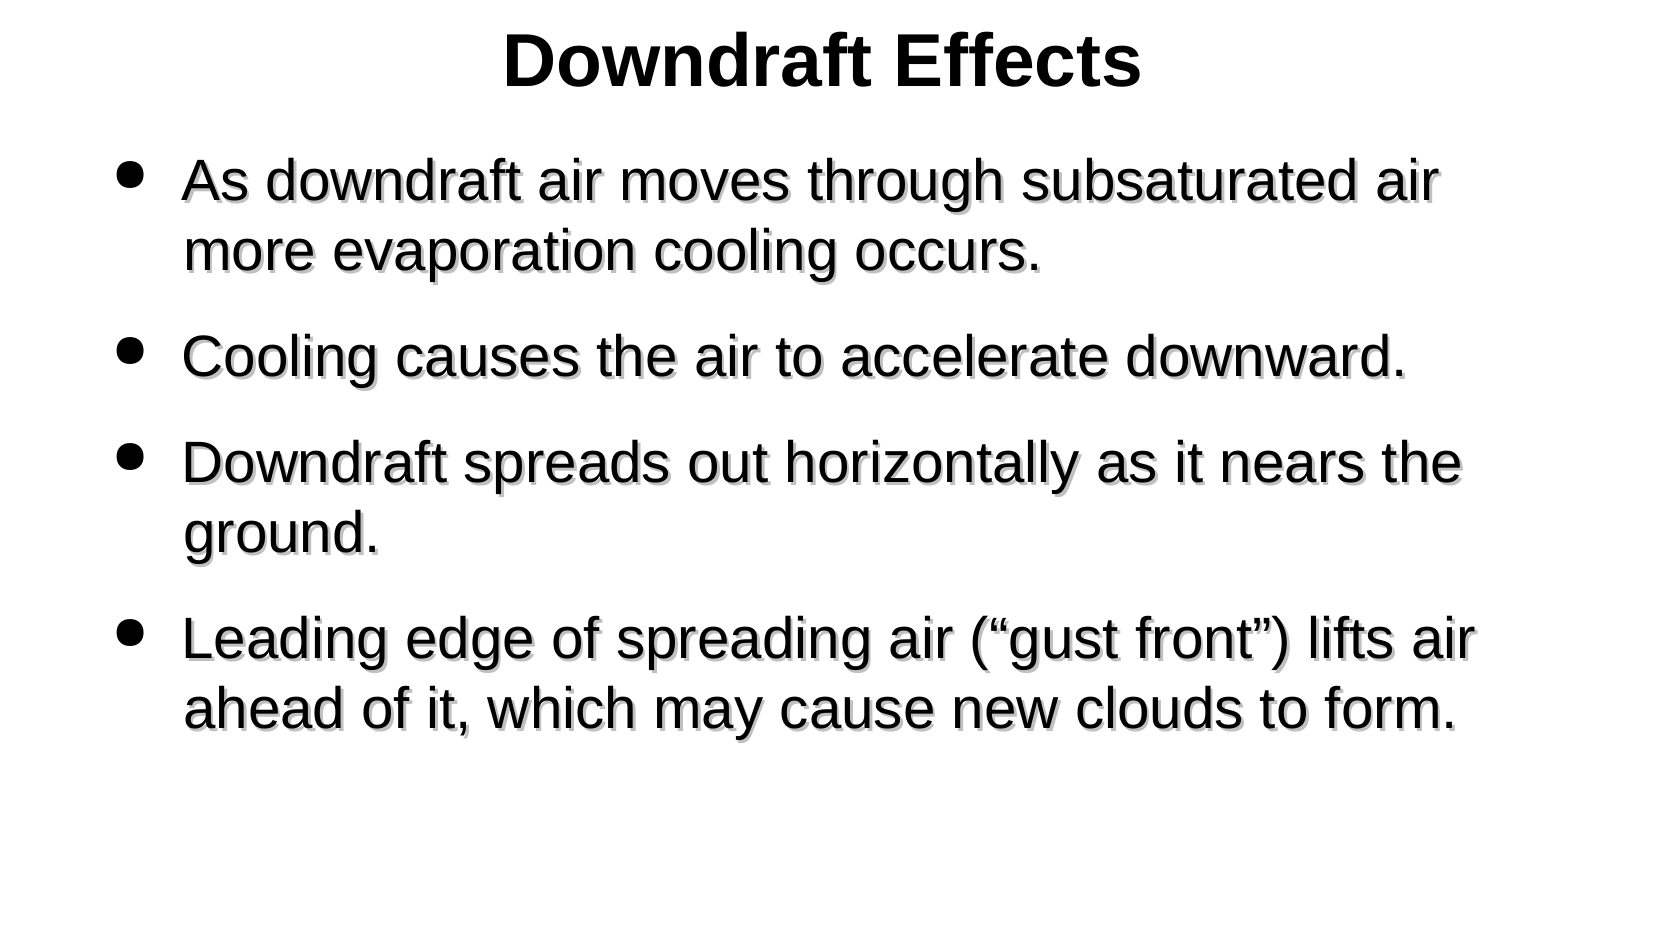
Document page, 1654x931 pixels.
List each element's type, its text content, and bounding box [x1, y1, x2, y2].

text_box As downdraft air moves through subsaturated air more evaporation cooling occurs. Cooling causes the air to accelerate downward. Downdraft spreads out horizontally as it nears the ground. Leading edge of spreading air (“gust front”) lifts air ahead of it, which may cause new clouds to form. [85, 135, 1576, 748]
title Downdraft Effects [0, 5, 1651, 107]
